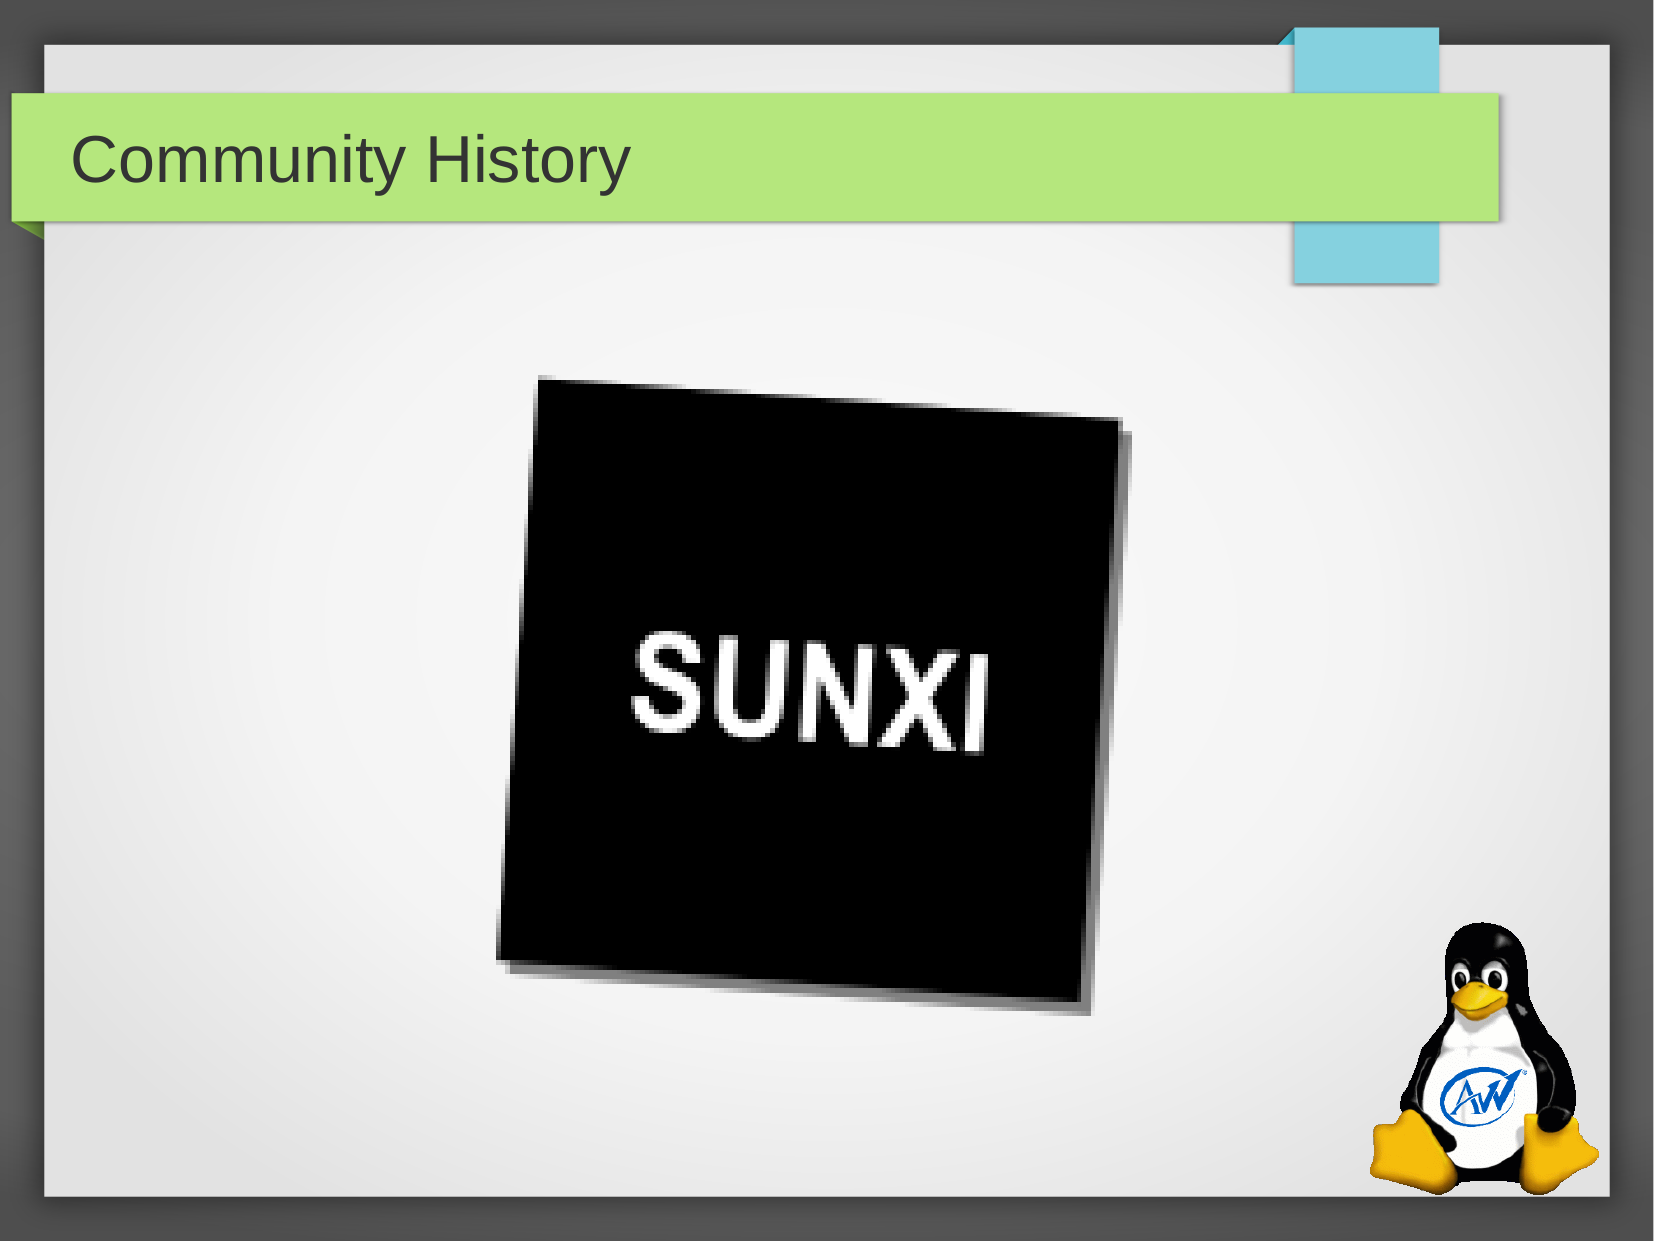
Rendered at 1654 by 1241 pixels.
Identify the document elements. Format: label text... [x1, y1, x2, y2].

title Community History [70, 106, 1229, 213]
picture [0, 0, 1654, 1241]
